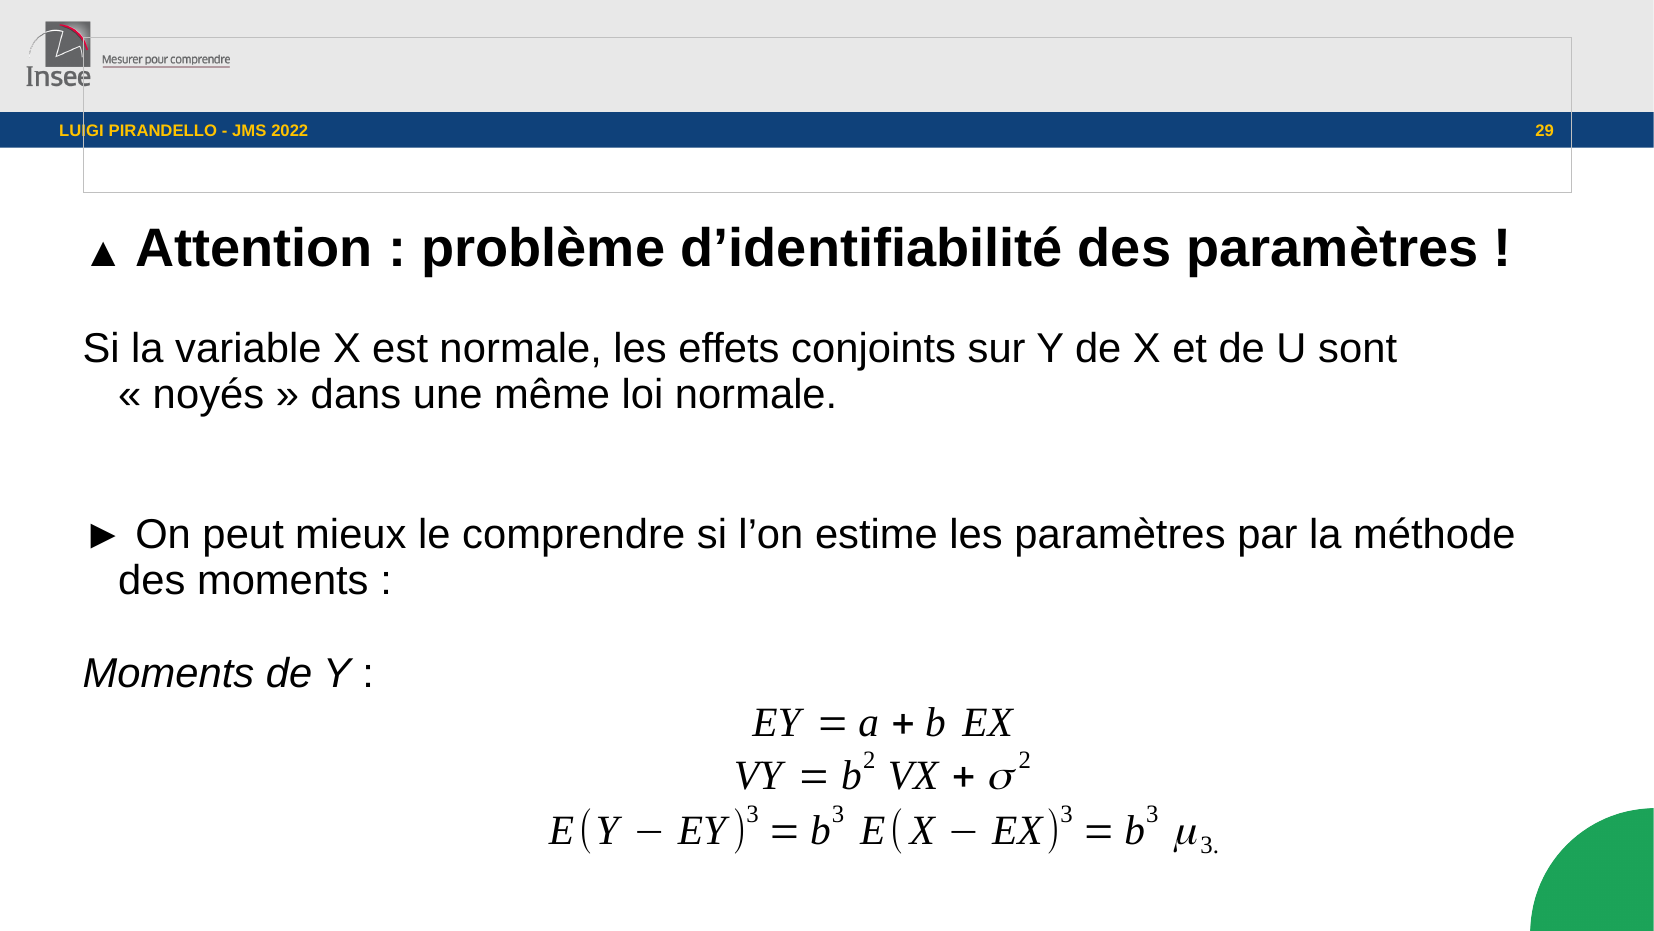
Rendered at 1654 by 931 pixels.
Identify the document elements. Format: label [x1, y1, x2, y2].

picture [1530, 808, 1654, 931]
chart [541, 698, 1226, 859]
picture [23, 0, 230, 89]
picture [84, 38, 230, 89]
